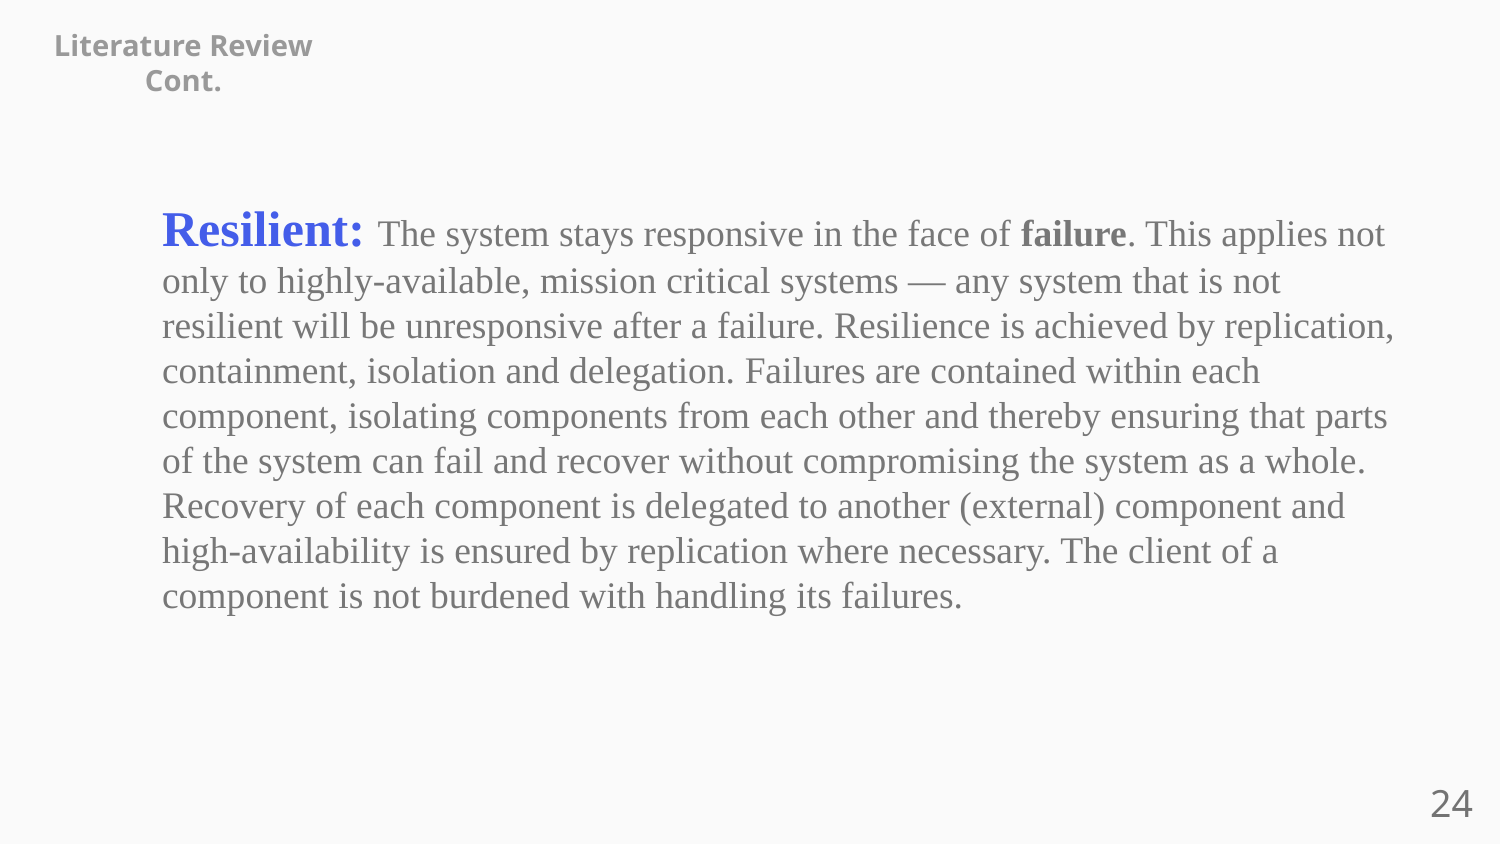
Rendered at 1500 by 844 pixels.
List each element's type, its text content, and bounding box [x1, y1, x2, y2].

slide_number 24 [1398, 770, 1489, 835]
text_box Literature Review Cont. [8, 12, 359, 93]
text_box Resilient: The system stays responsive in the face of failure. This applies not only to highly-available, mission critical systems — any system that is not resilient will be unresponsive after a failure. Resilience is achieved by replication, containment, isolation and delegation. Failures are contained within each component, isolating components from each other and thereby ensuring that parts of the system can fail and recover without compromising the system as a whole. Recovery of each component is delegated to another (external) component and high-availability is ensured by replication where necessary. The client of a component is not burdened with handling its failures. [146, 64, 1419, 748]
